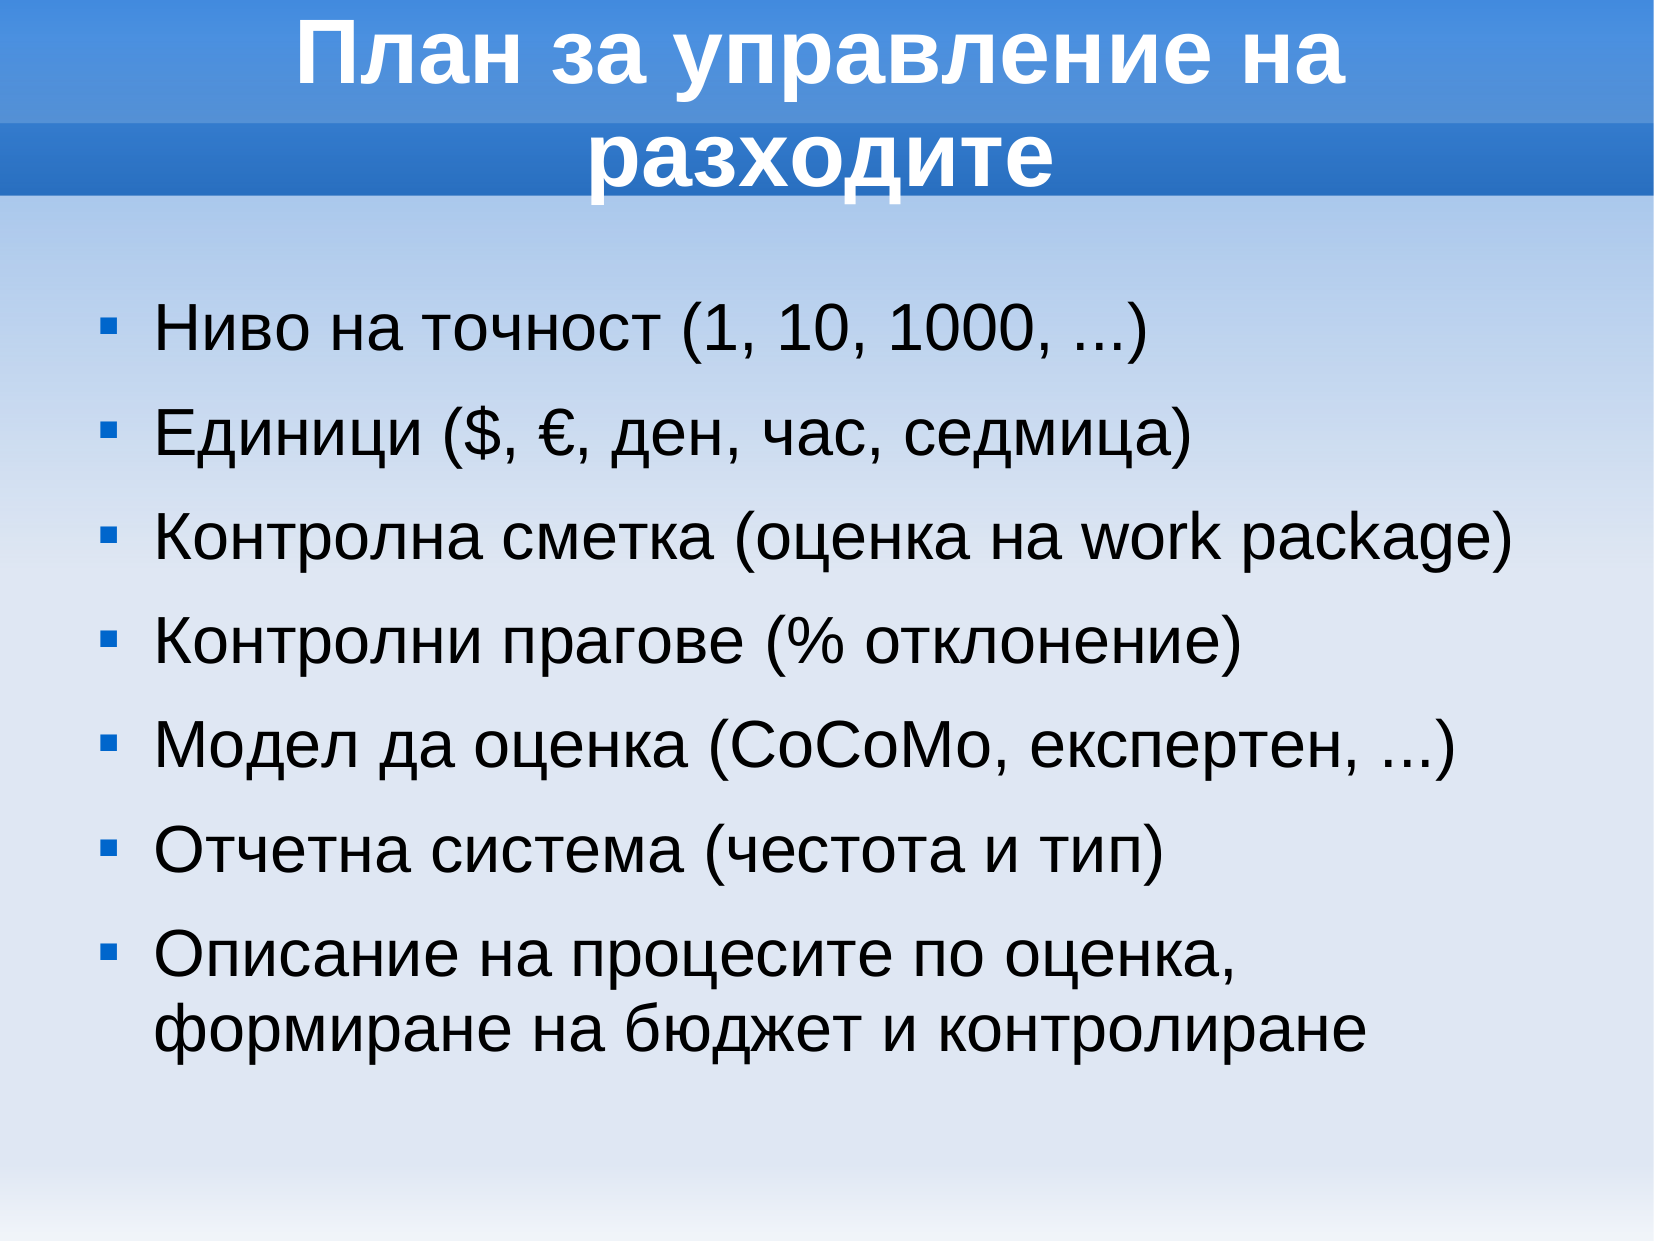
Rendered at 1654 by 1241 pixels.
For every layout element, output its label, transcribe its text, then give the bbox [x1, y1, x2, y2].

list Ниво на точност (1, 10, 1000, ...) Единици ($, €, ден, час, седмица) Контролна сметка (оценка на work package) Контролни прагове (% отклонение) Модел да оценка (CoCoMo, експертен, ...) Отчетна система (честота и тип) Описание на процесите по оценка, формиране на бюджет и контролиране [82, 290, 1571, 1109]
picture [0, 0, 1654, 1241]
title План за управление на разходите [76, 0, 1565, 208]
